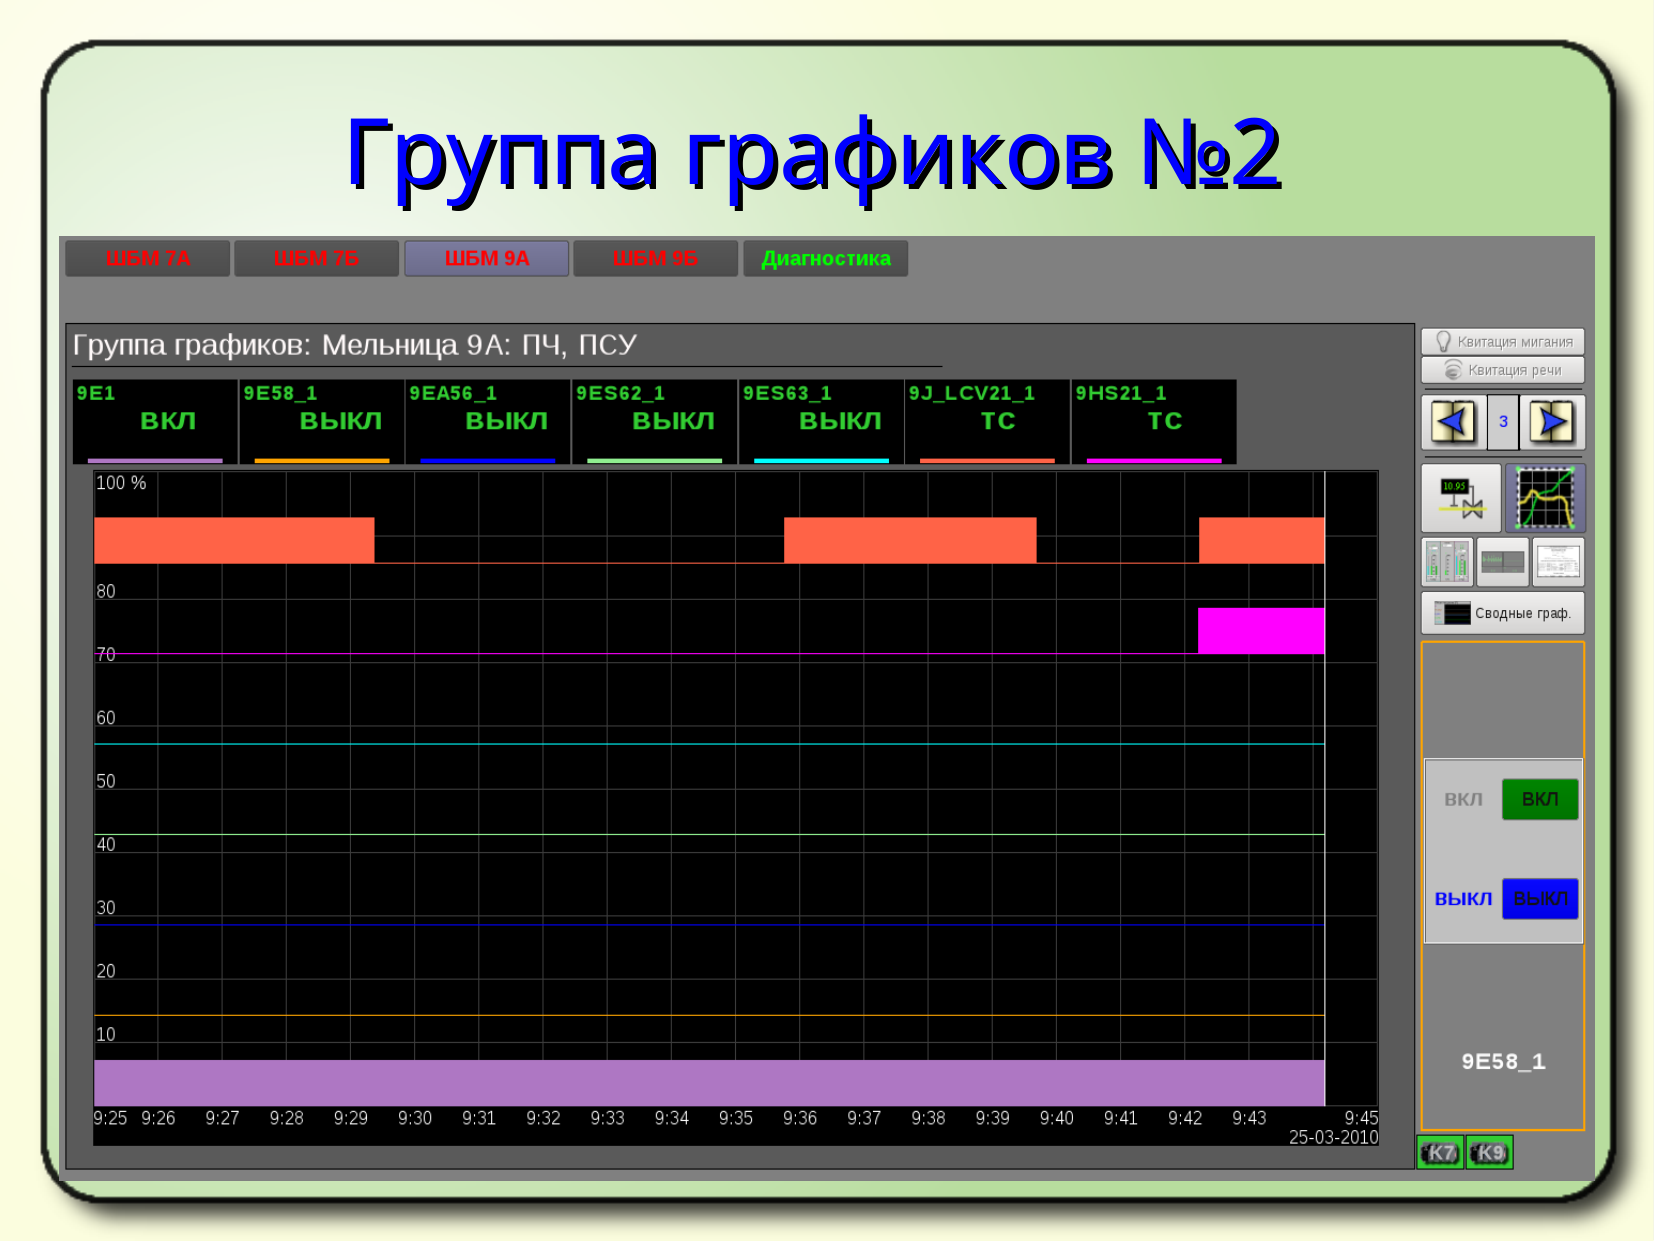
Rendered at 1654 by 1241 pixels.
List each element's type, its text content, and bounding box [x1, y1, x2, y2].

picture [0, 0, 1654, 1241]
title Группа графиков №2 [326, 88, 1300, 207]
